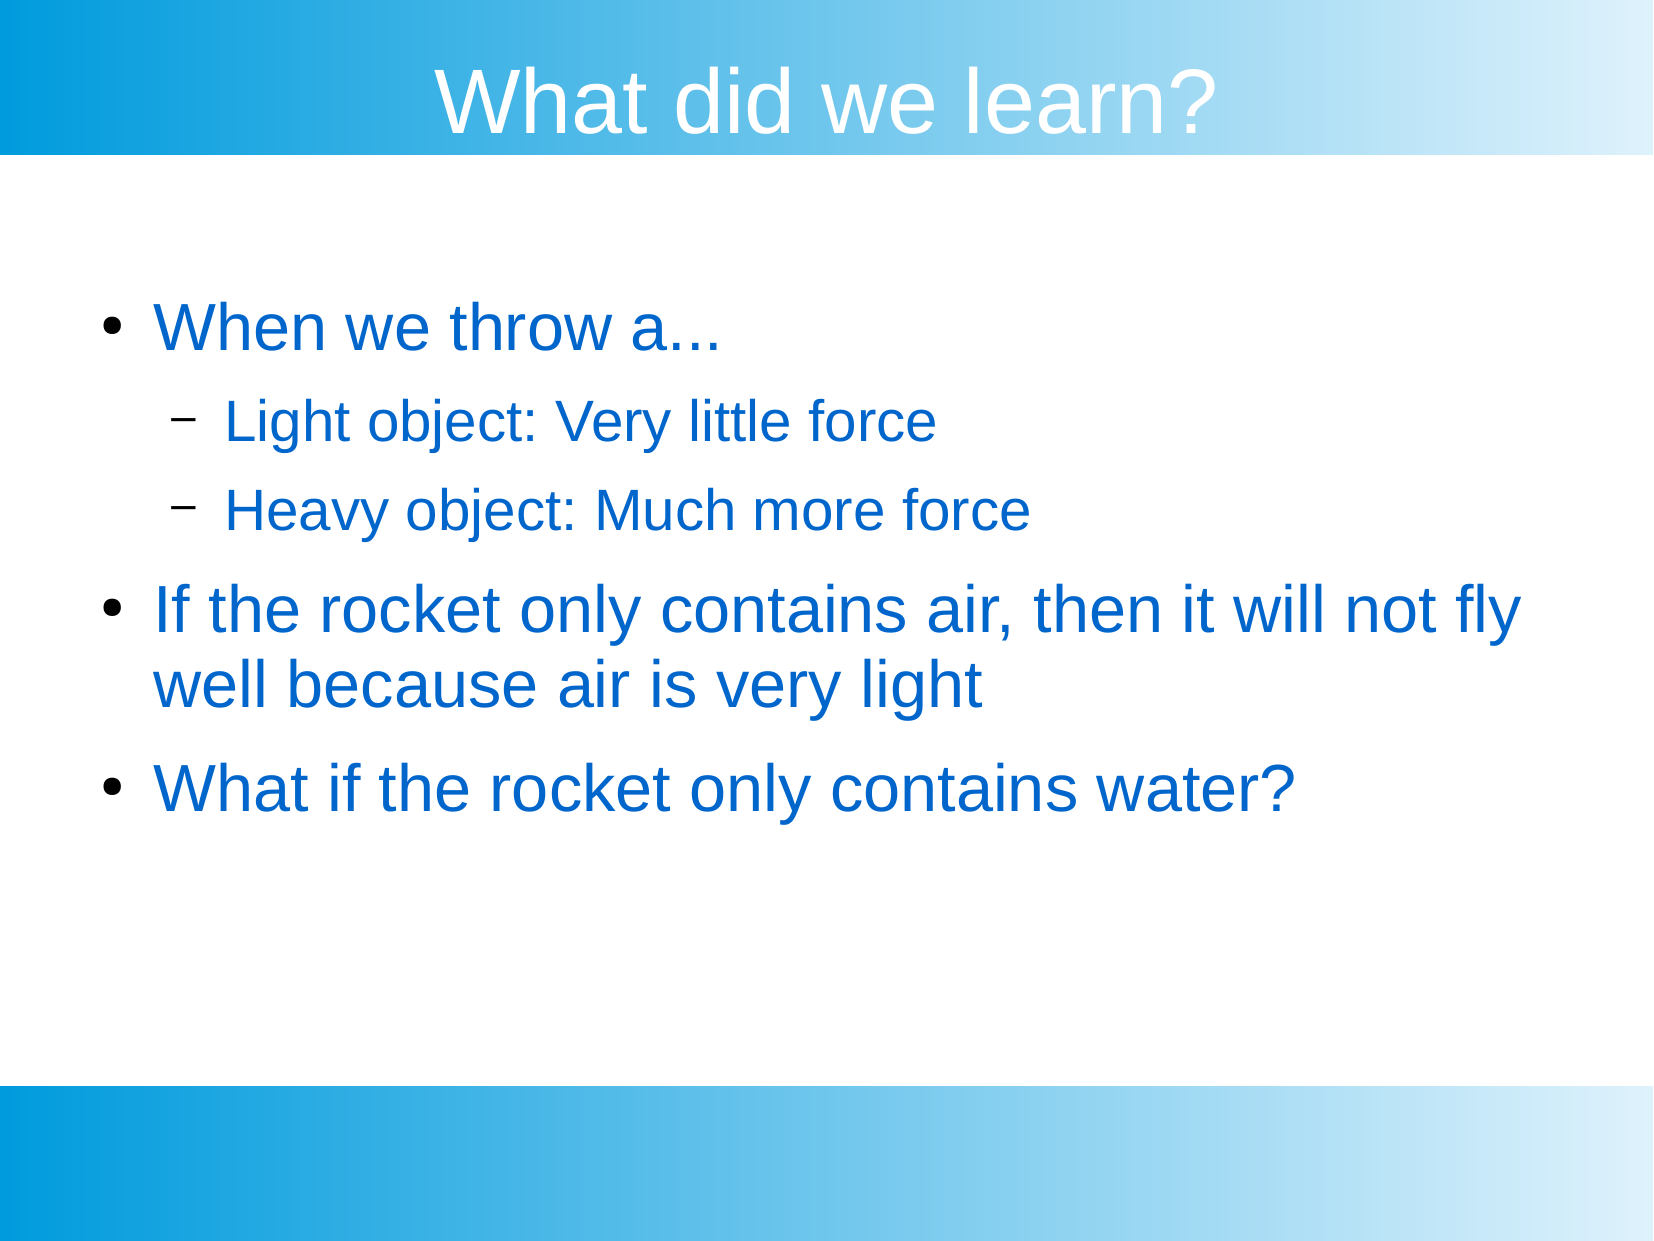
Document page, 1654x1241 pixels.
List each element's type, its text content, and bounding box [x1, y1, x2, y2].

title What did we learn? [82, 49, 1571, 155]
list When we throw a... Light object: Very little force Heavy object: Much more force If the rocket only contains air, then it will not fly well because air is very light What if the rocket only contains water? [82, 290, 1571, 1010]
